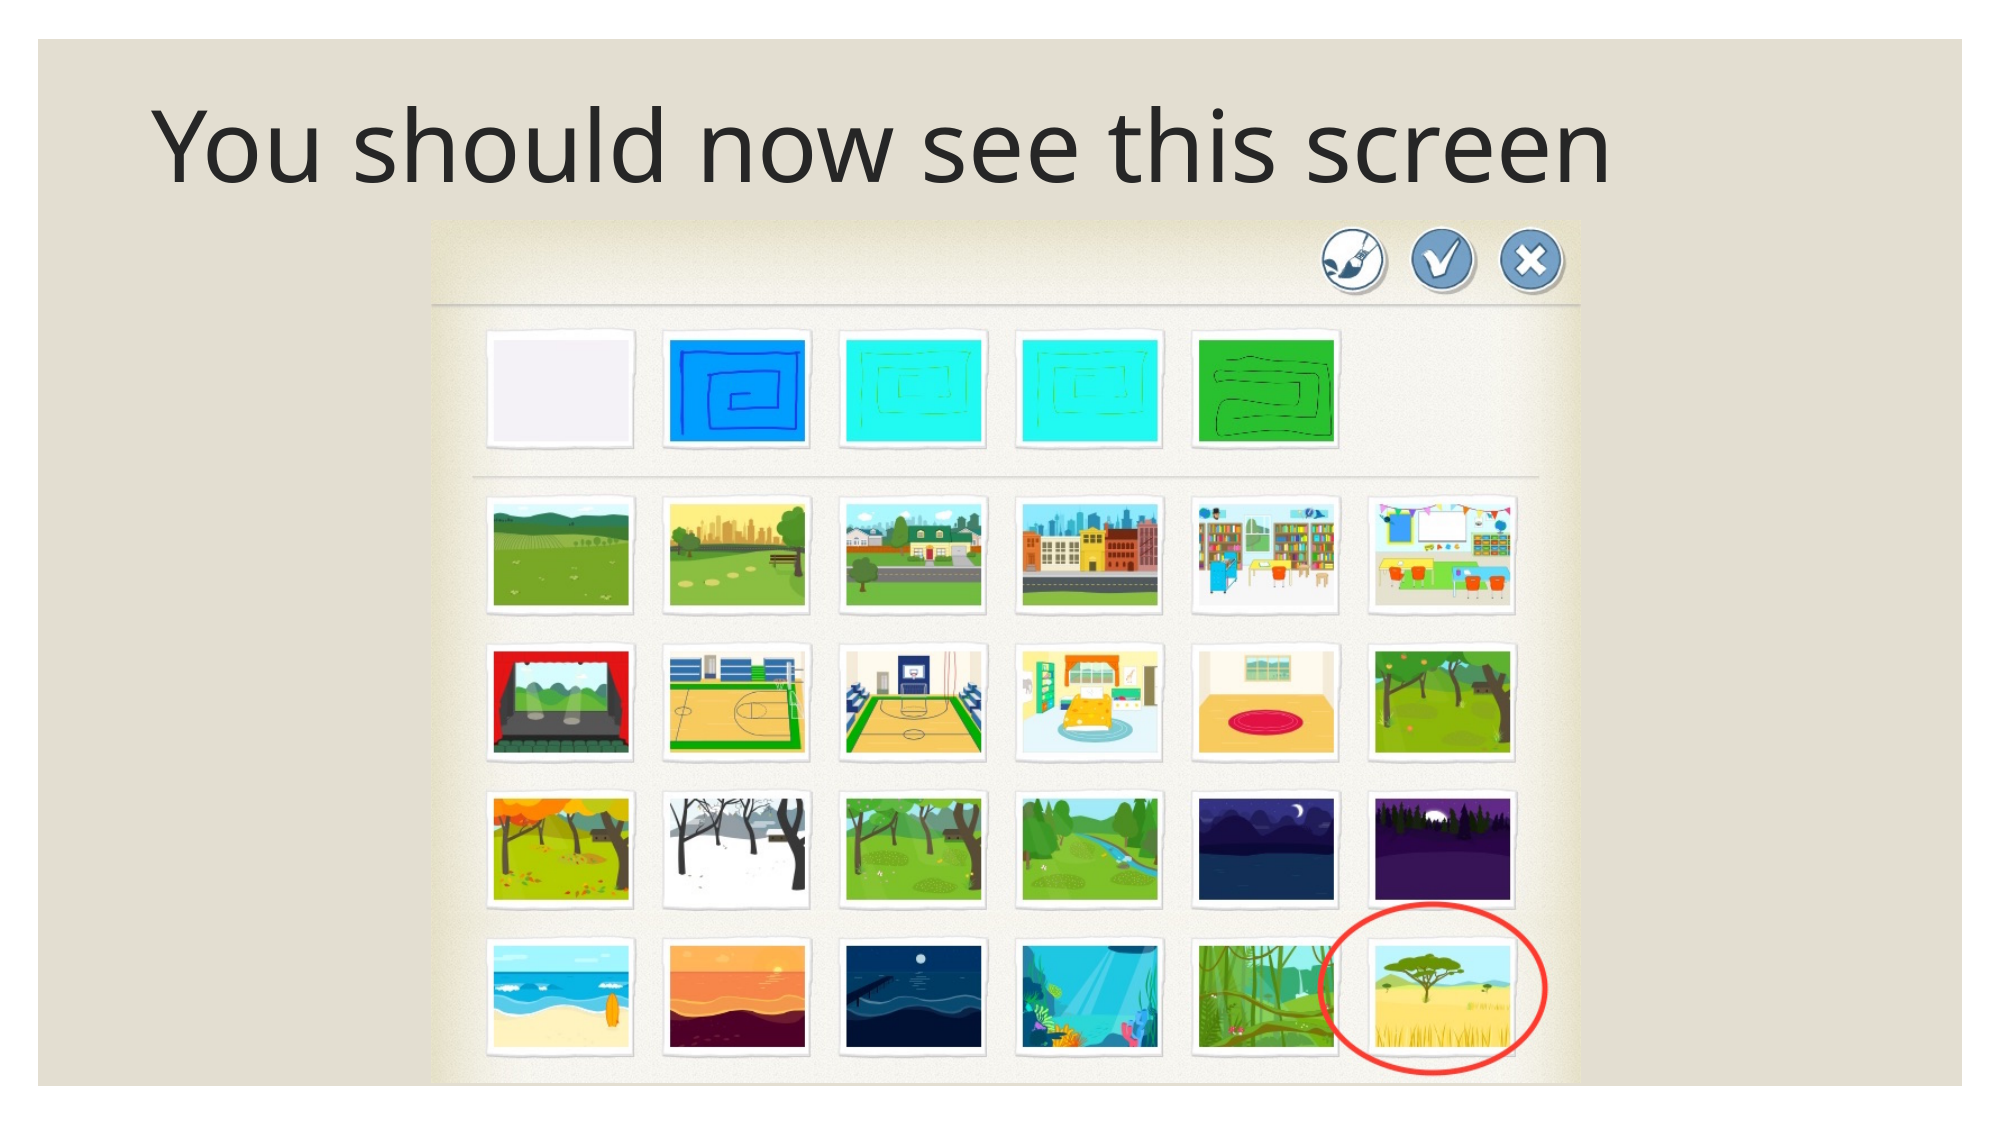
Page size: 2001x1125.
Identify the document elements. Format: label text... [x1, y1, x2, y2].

picture [431, 220, 1581, 1083]
title You should now see this screen [136, 37, 1876, 263]
